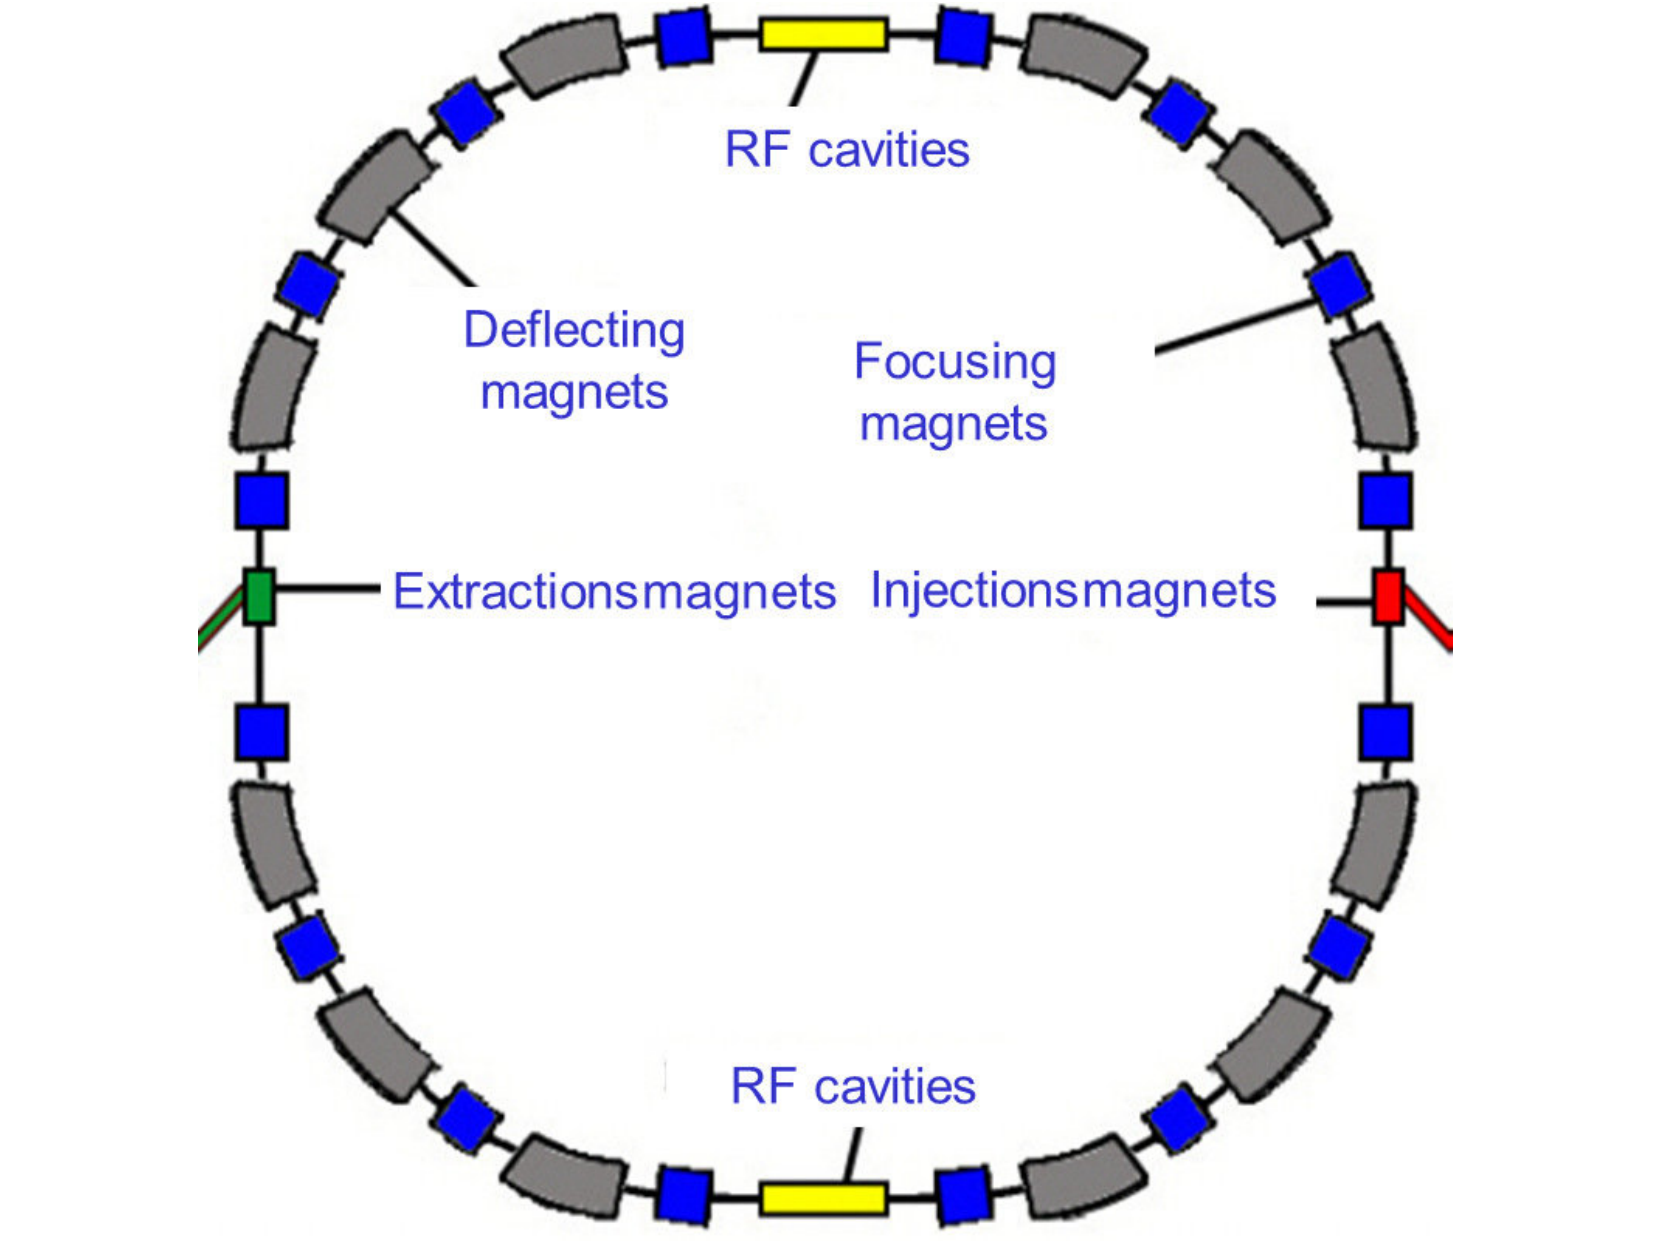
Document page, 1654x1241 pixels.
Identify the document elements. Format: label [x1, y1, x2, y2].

picture [198, 2, 1453, 1241]
